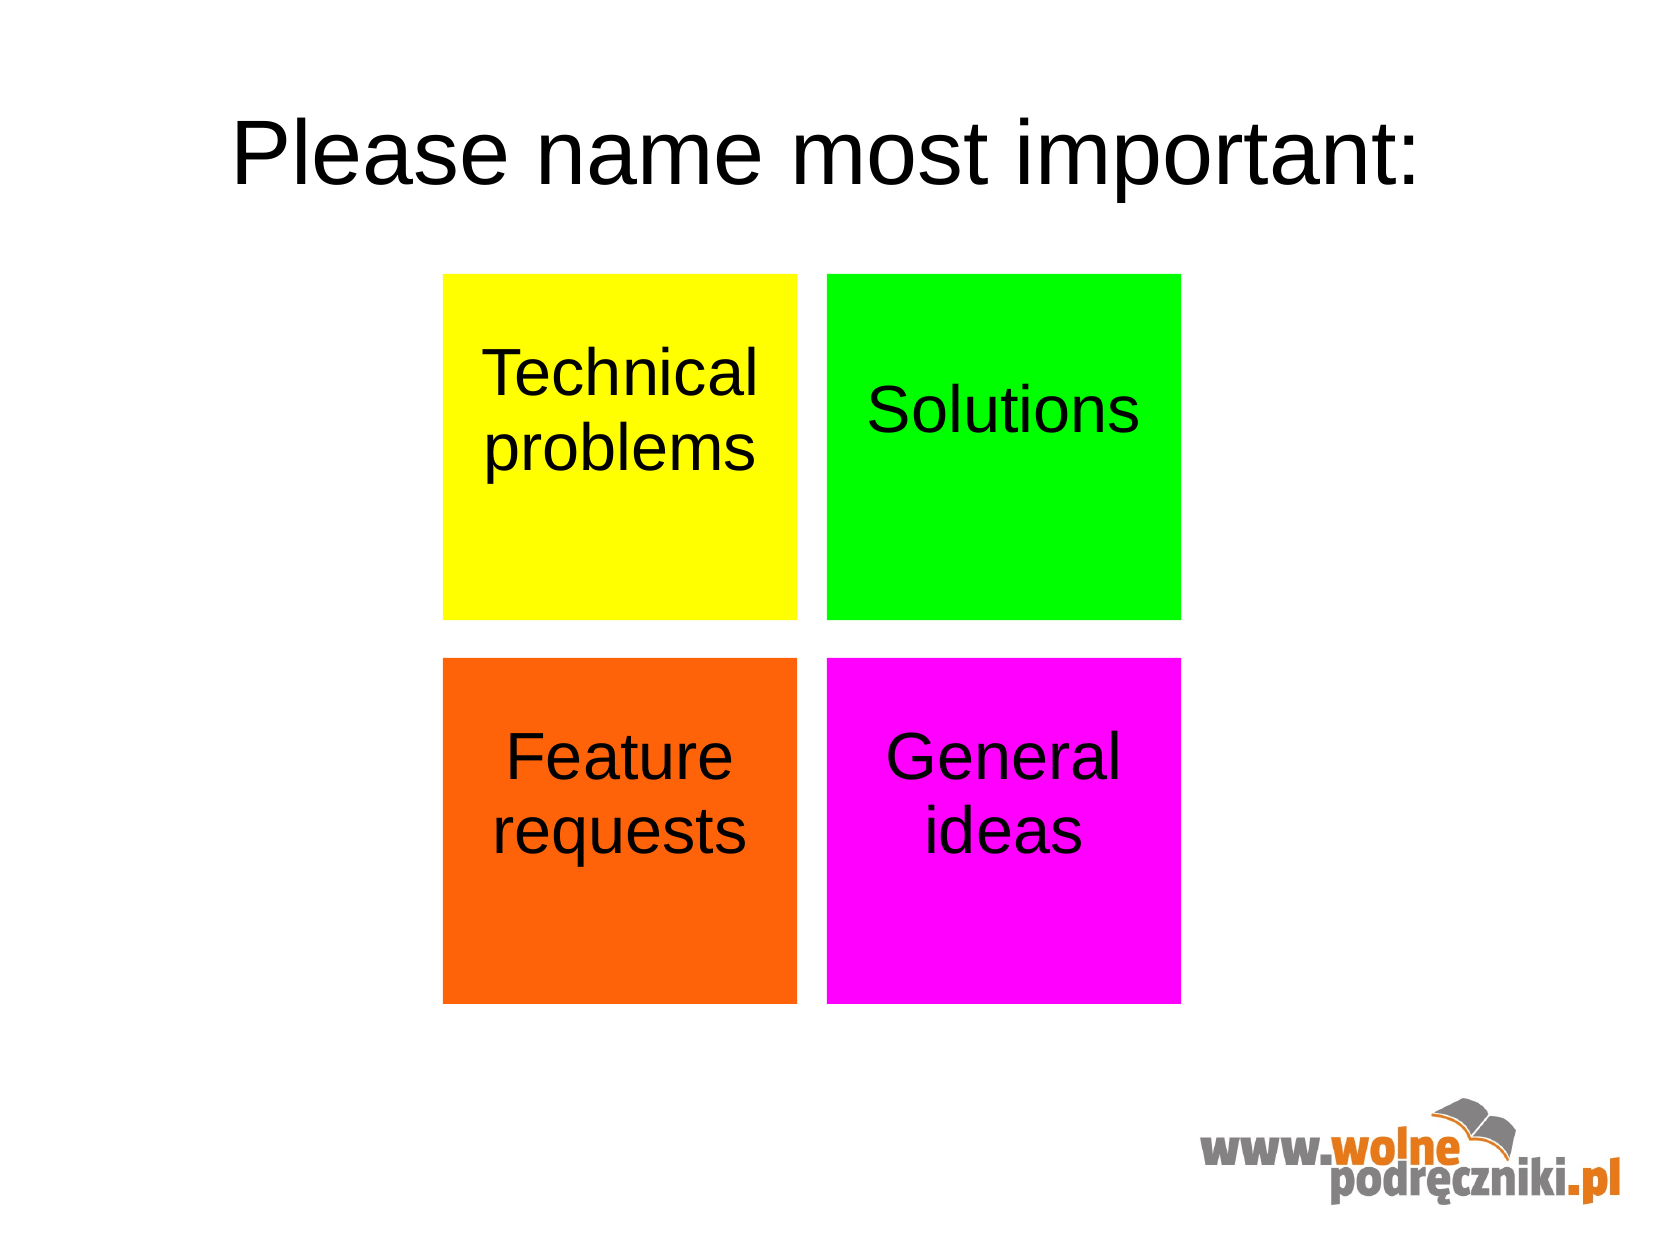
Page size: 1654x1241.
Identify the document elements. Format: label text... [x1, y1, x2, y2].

text_box Technical problems [442, 273, 798, 621]
text_box Feature requests [442, 657, 798, 1004]
picture [1198, 1092, 1625, 1211]
title Please name most important: [82, 49, 1571, 257]
text_box General ideas [826, 657, 1182, 1004]
text_box Solutions [826, 273, 1182, 621]
